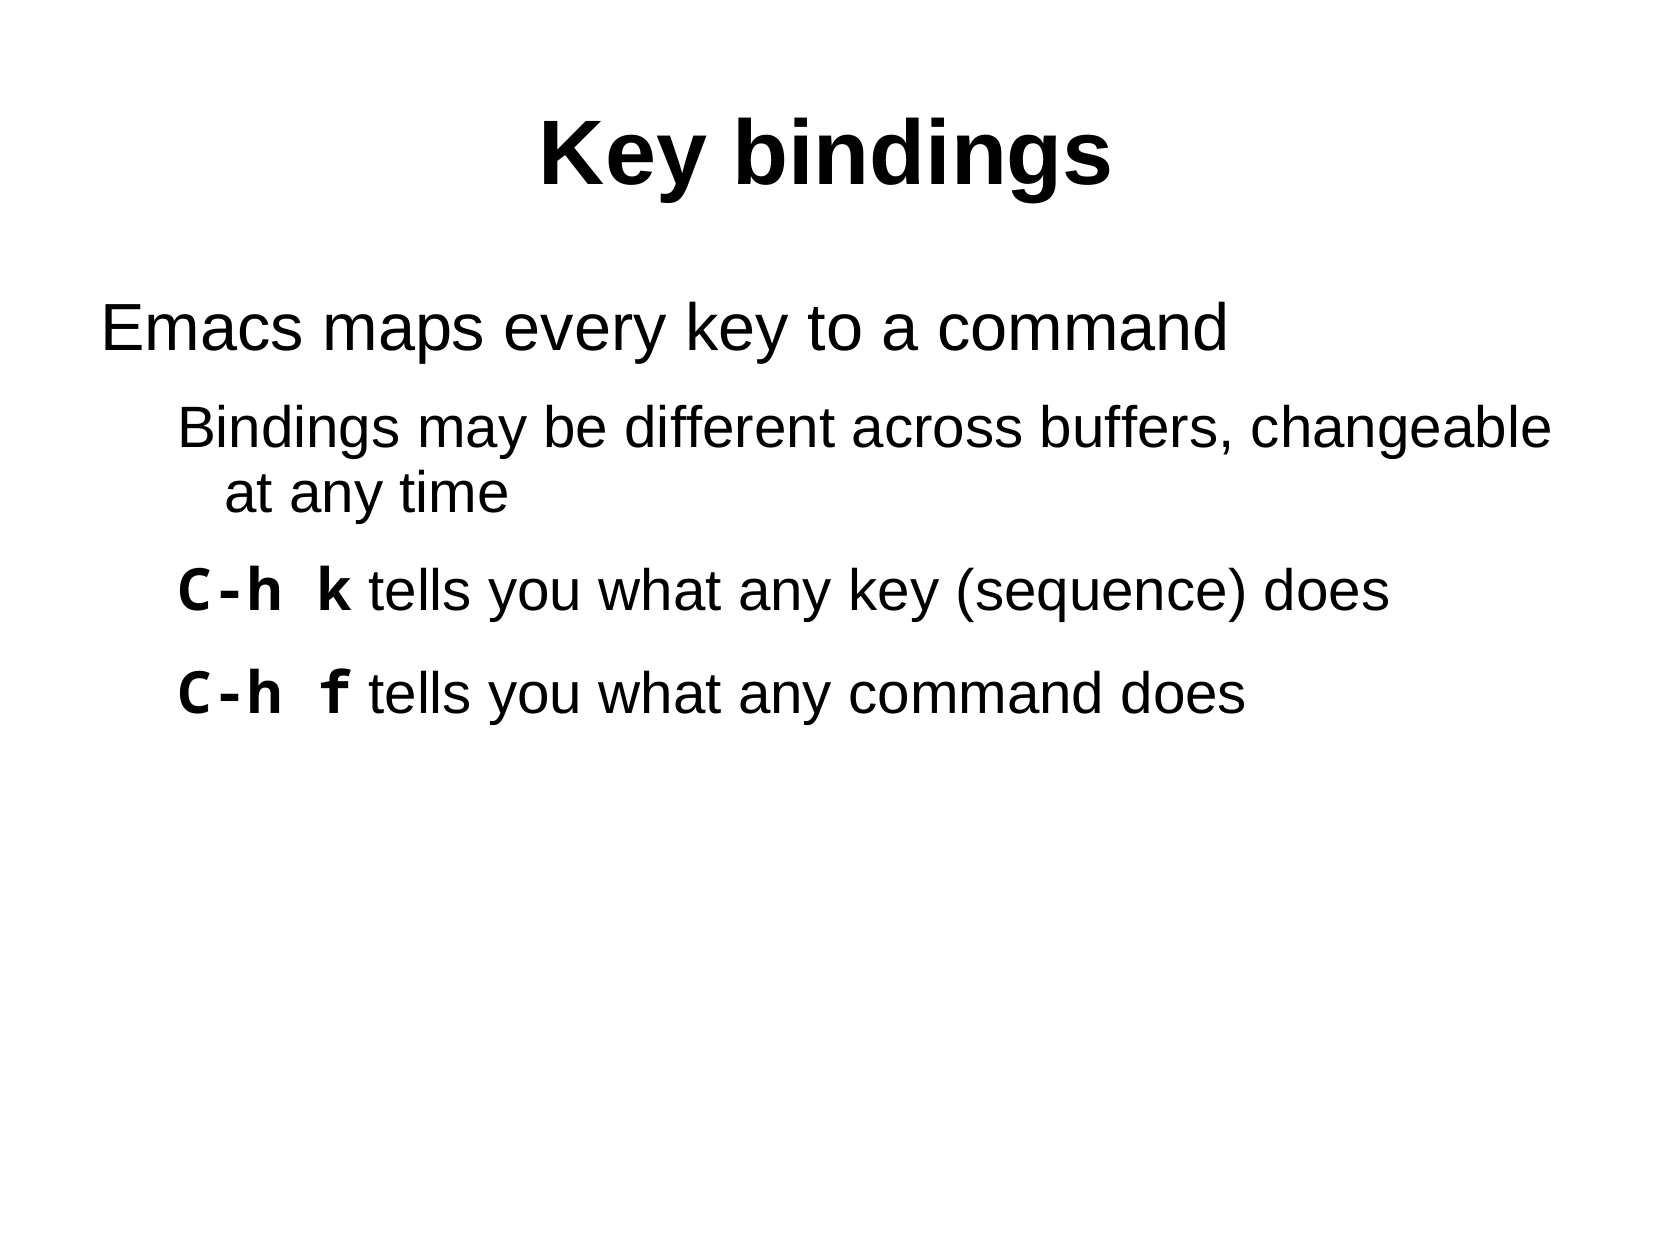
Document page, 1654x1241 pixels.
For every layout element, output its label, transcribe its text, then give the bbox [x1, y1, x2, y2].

list Emacs maps every key to a command Bindings may be different across buffers, changeable at any time C-h k tells you what any key (sequence) does C-h f tells you what any command does [82, 290, 1571, 1094]
title Key bindings [82, 56, 1571, 250]
